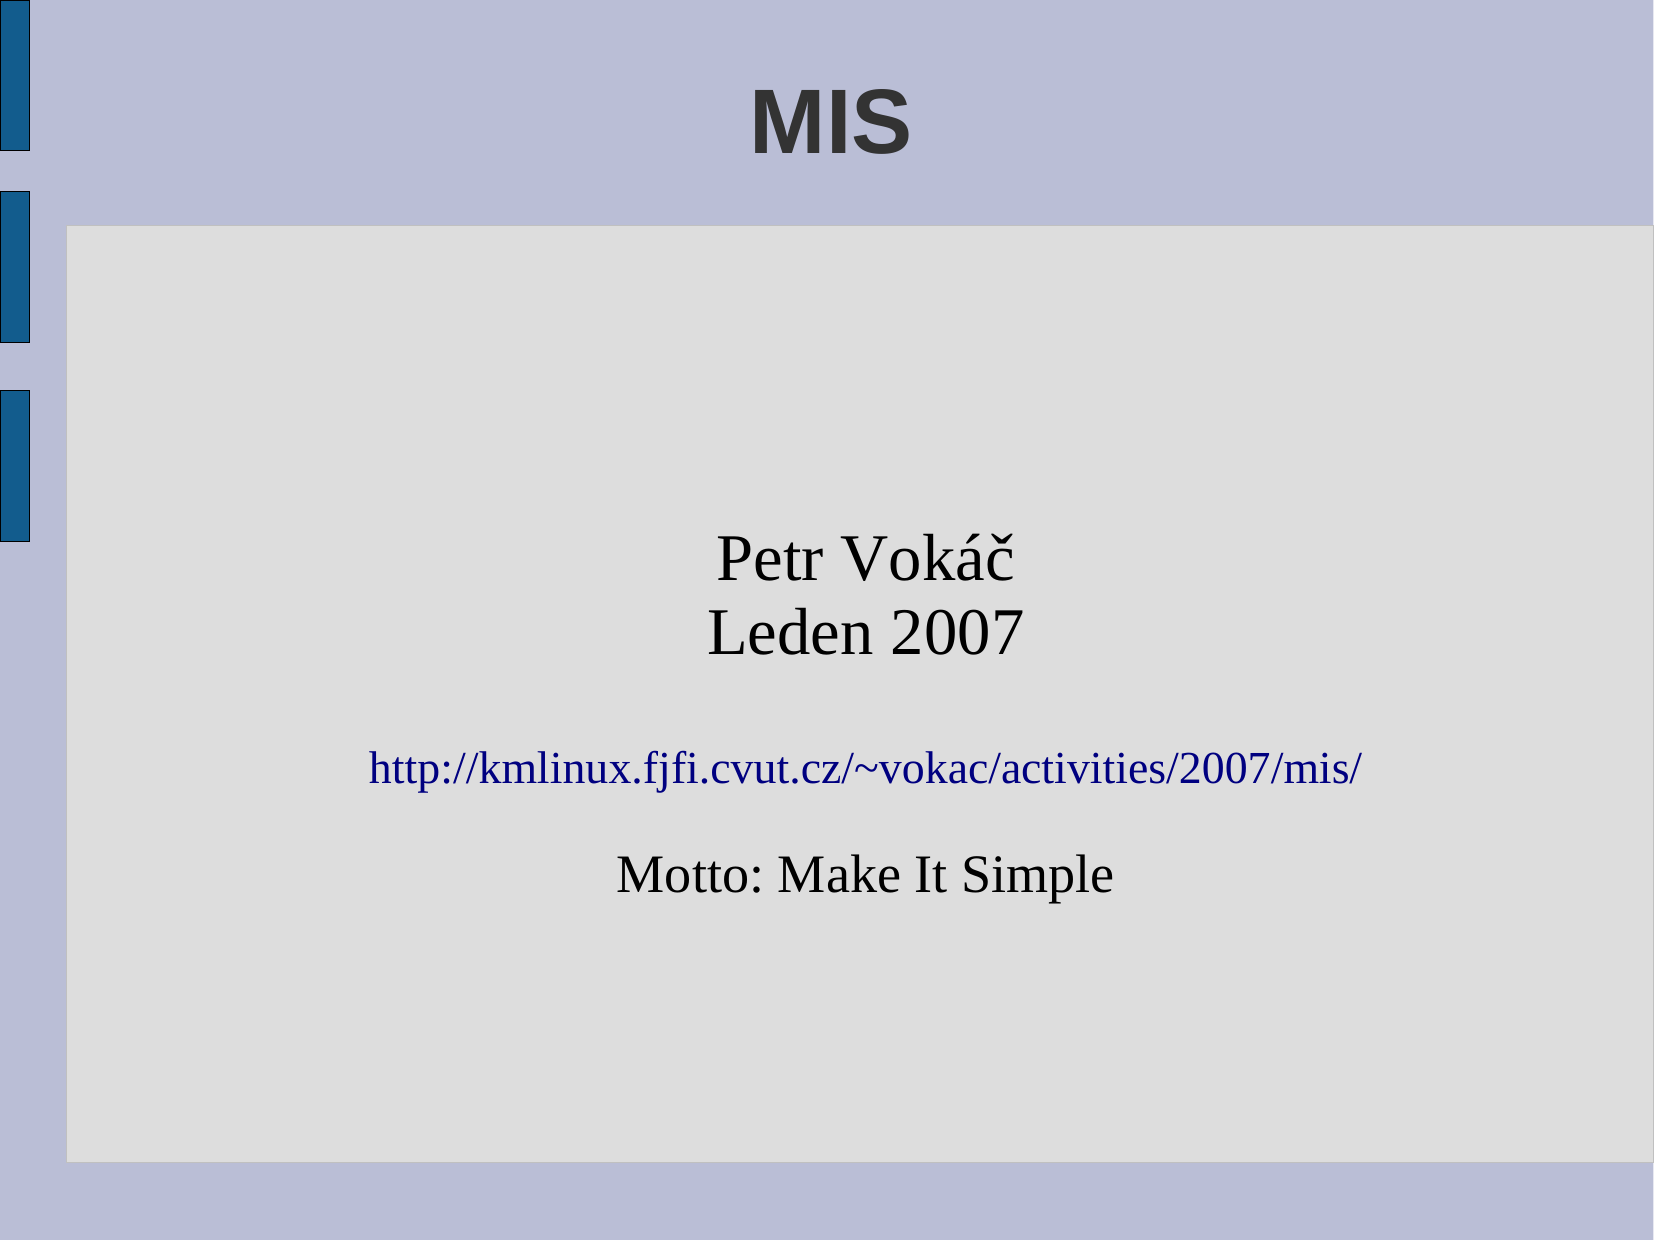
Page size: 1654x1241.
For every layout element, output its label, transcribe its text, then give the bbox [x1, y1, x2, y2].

subtitle Petr Vokáč Leden 2007 http://kmlinux.fjfi.cvut.cz/~vokac/activities/2007/mis/ Motto: Make It Simple [121, 262, 1576, 1163]
title MIS [125, 17, 1538, 226]
